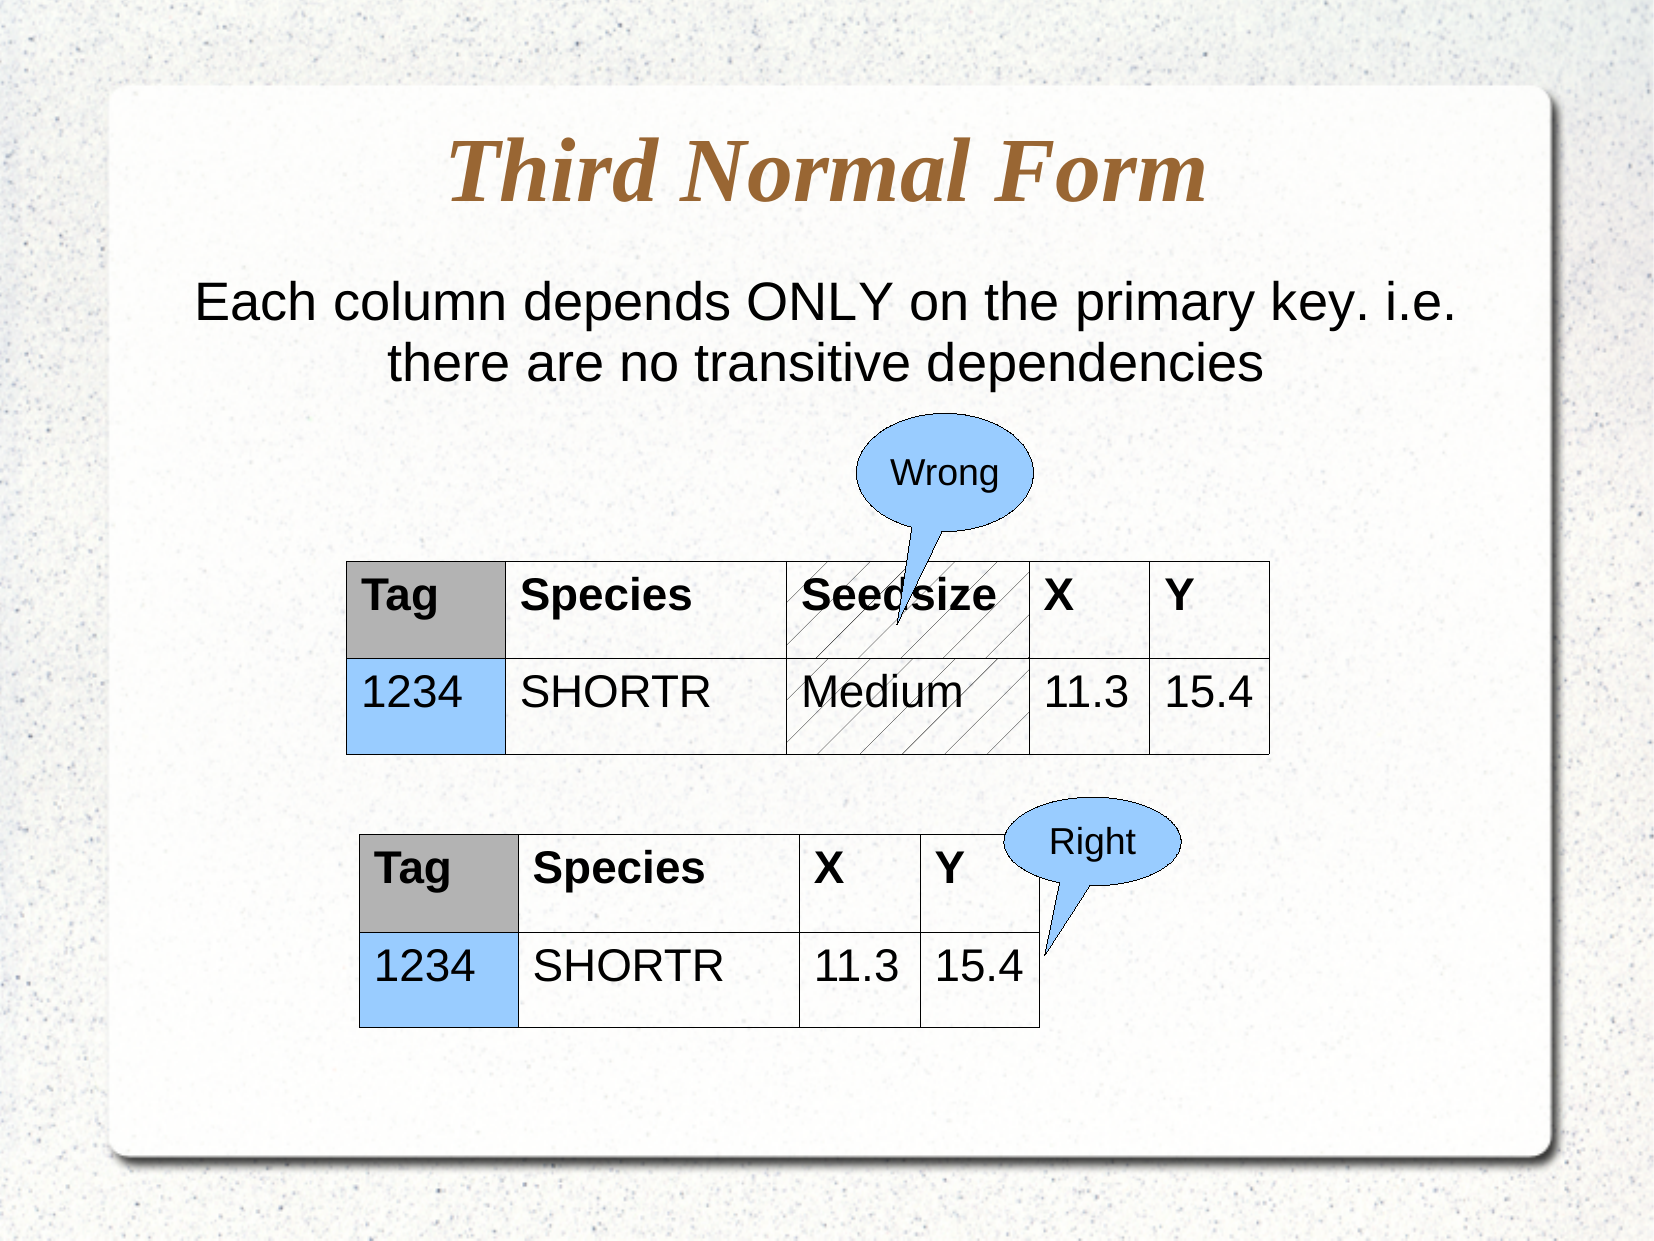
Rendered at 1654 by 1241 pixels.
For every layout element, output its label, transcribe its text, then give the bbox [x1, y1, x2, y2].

table_cell SHORTR [506, 659, 786, 754]
table_cell 15.4 [921, 933, 1039, 1027]
table_header X [1030, 562, 1149, 658]
table_cell 1234 [347, 659, 505, 754]
table_cell SHORTR [519, 933, 799, 1027]
table_header Species [519, 835, 799, 932]
text_box Wrong [856, 413, 1034, 625]
table_header Y [921, 835, 1039, 932]
table_cell 15.4 [1150, 659, 1269, 754]
title Third Normal Form [118, 104, 1536, 237]
table_header Tag [360, 835, 518, 932]
table_header X [800, 835, 920, 932]
table_cell Medium [787, 659, 1029, 754]
table_header Tag [347, 562, 505, 658]
subtitle Each column depends ONLY on the primary key. i.e. there are no transitive dependencies [147, 236, 1506, 1148]
table_cell 11.3 [800, 933, 920, 1027]
table_cell 11.3 [1030, 659, 1149, 754]
table_header Seedsize [787, 562, 1029, 658]
table_cell 1234 [360, 933, 518, 1027]
table_header Species [506, 562, 786, 658]
text_box Right [1003, 797, 1182, 956]
picture [0, 0, 1654, 1241]
table_header Seedsize [890, 590, 901, 606]
table_header Y [1150, 562, 1269, 658]
